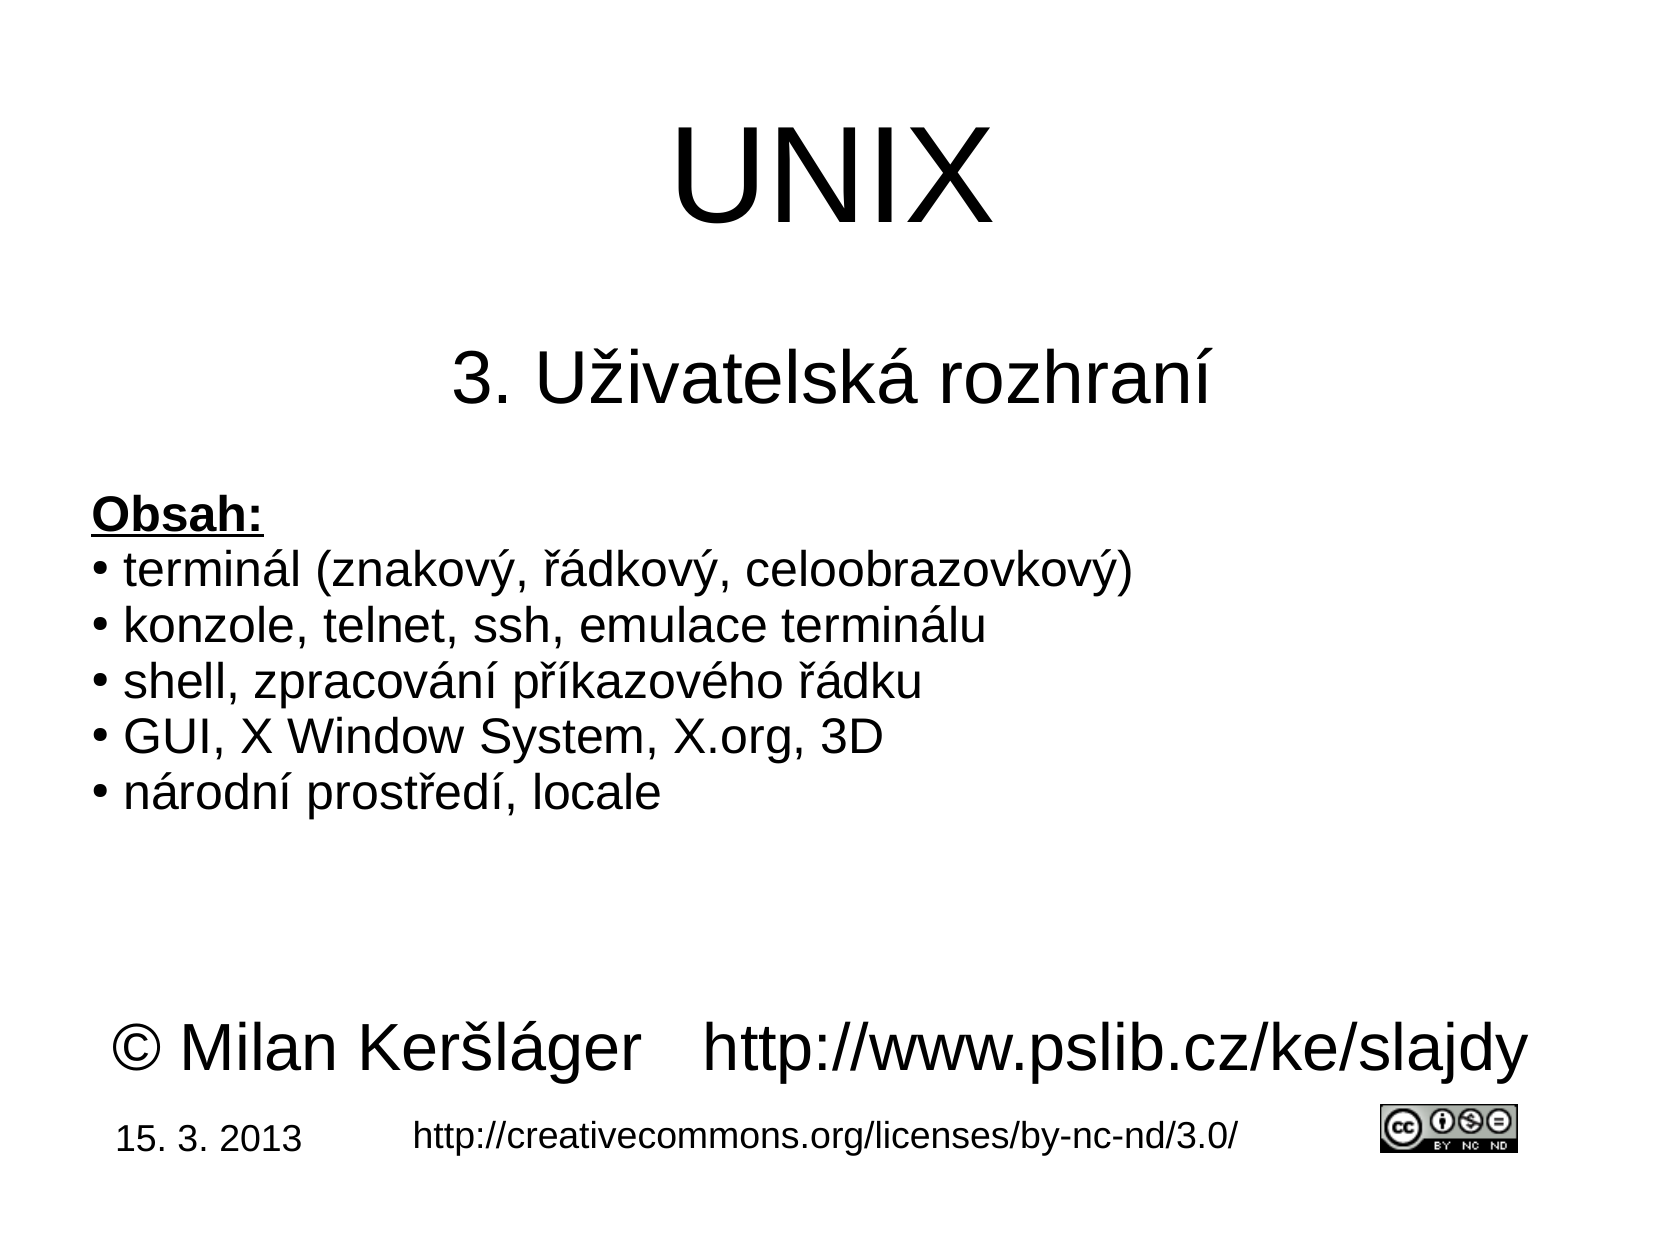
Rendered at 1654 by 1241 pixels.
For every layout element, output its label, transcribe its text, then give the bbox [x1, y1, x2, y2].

text_box 15. 3. 2013 [100, 1110, 337, 1168]
text_box http://creativecommons.org/licenses/by-nc-nd/3.0/ [339, 1107, 1313, 1165]
text_box Obsah: terminál (znakový, řádkový, celoobrazovkový) konzole, telnet, ssh, emulace terminálu shell, zpracování příkazového řádku GUI, X Window System, X.org, 3D národní prostředí, locale [76, 478, 1583, 829]
list © Milan Keršláger http://www.pslib.cz/ke/slajdy [76, 1009, 1565, 1087]
picture [1380, 1104, 1518, 1153]
title UNIX 3. Uživatelská rozhraní [88, 56, 1577, 461]
